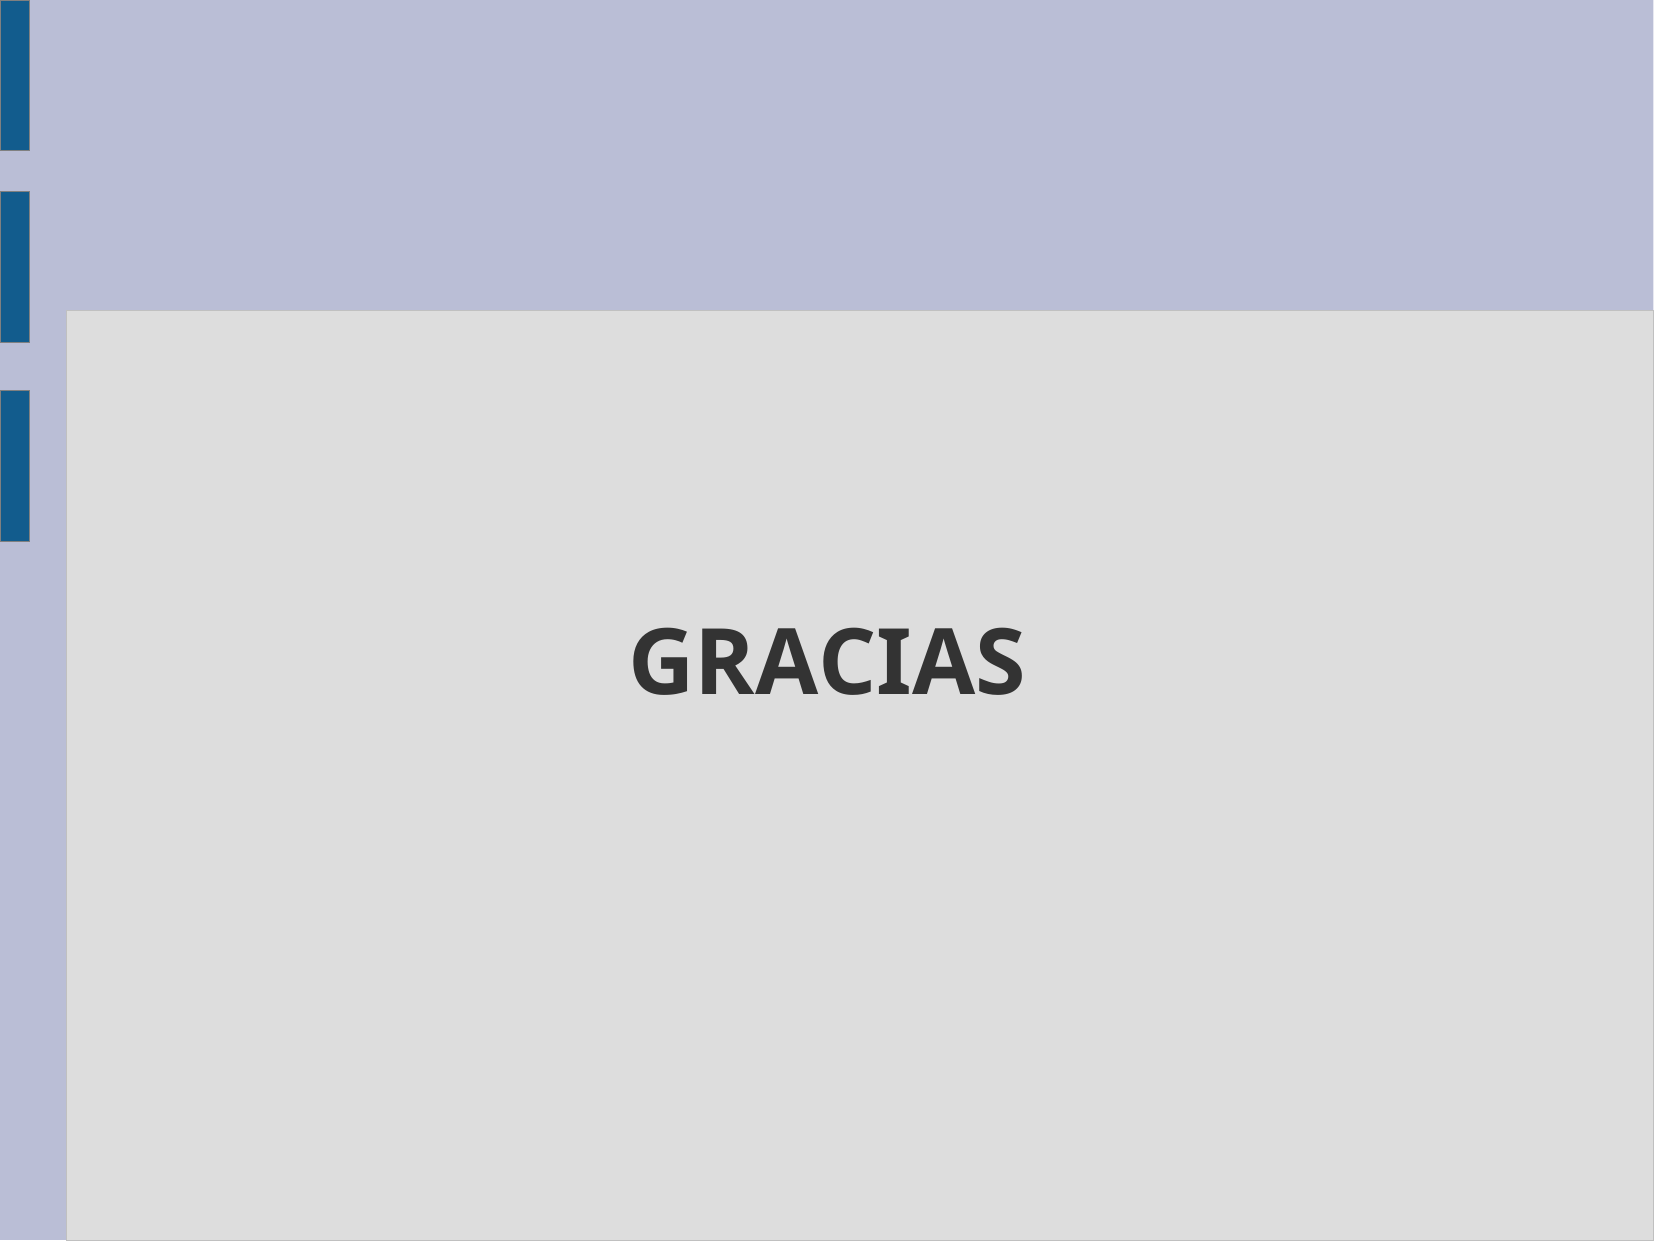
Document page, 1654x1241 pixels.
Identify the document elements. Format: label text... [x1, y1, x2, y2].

title GRACIAS [121, 555, 1534, 763]
